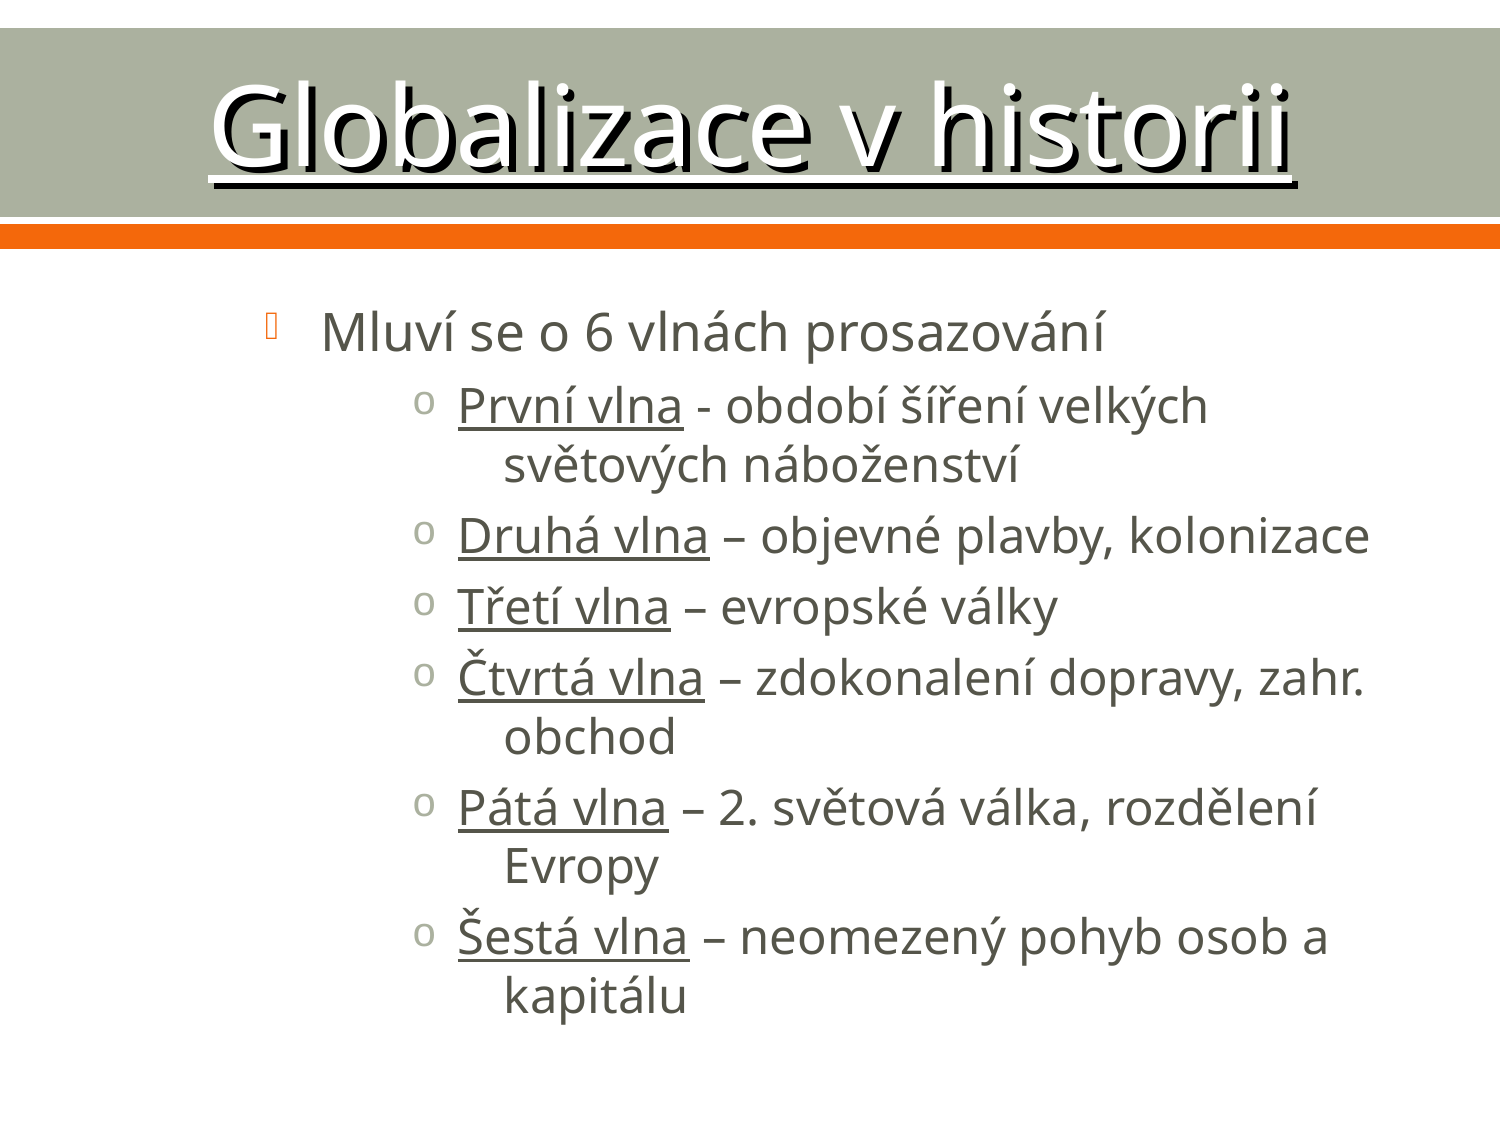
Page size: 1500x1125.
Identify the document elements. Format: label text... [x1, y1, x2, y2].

title Globalizace v historii [75, 29, 1426, 213]
list Mluví se o 6 vlnách prosazování První vlna - období šíření velkých světových náboženství Druhá vlna – objevné plavby, kolonizace Třetí vlna – evropské války Čtvrtá vlna – zdokonalení dopravy, zahr. obchod Pátá vlna – 2. světová válka, rozdělení Evropy Šestá vlna – neomezený pohyb osob a kapitálu [249, 290, 1400, 1083]
